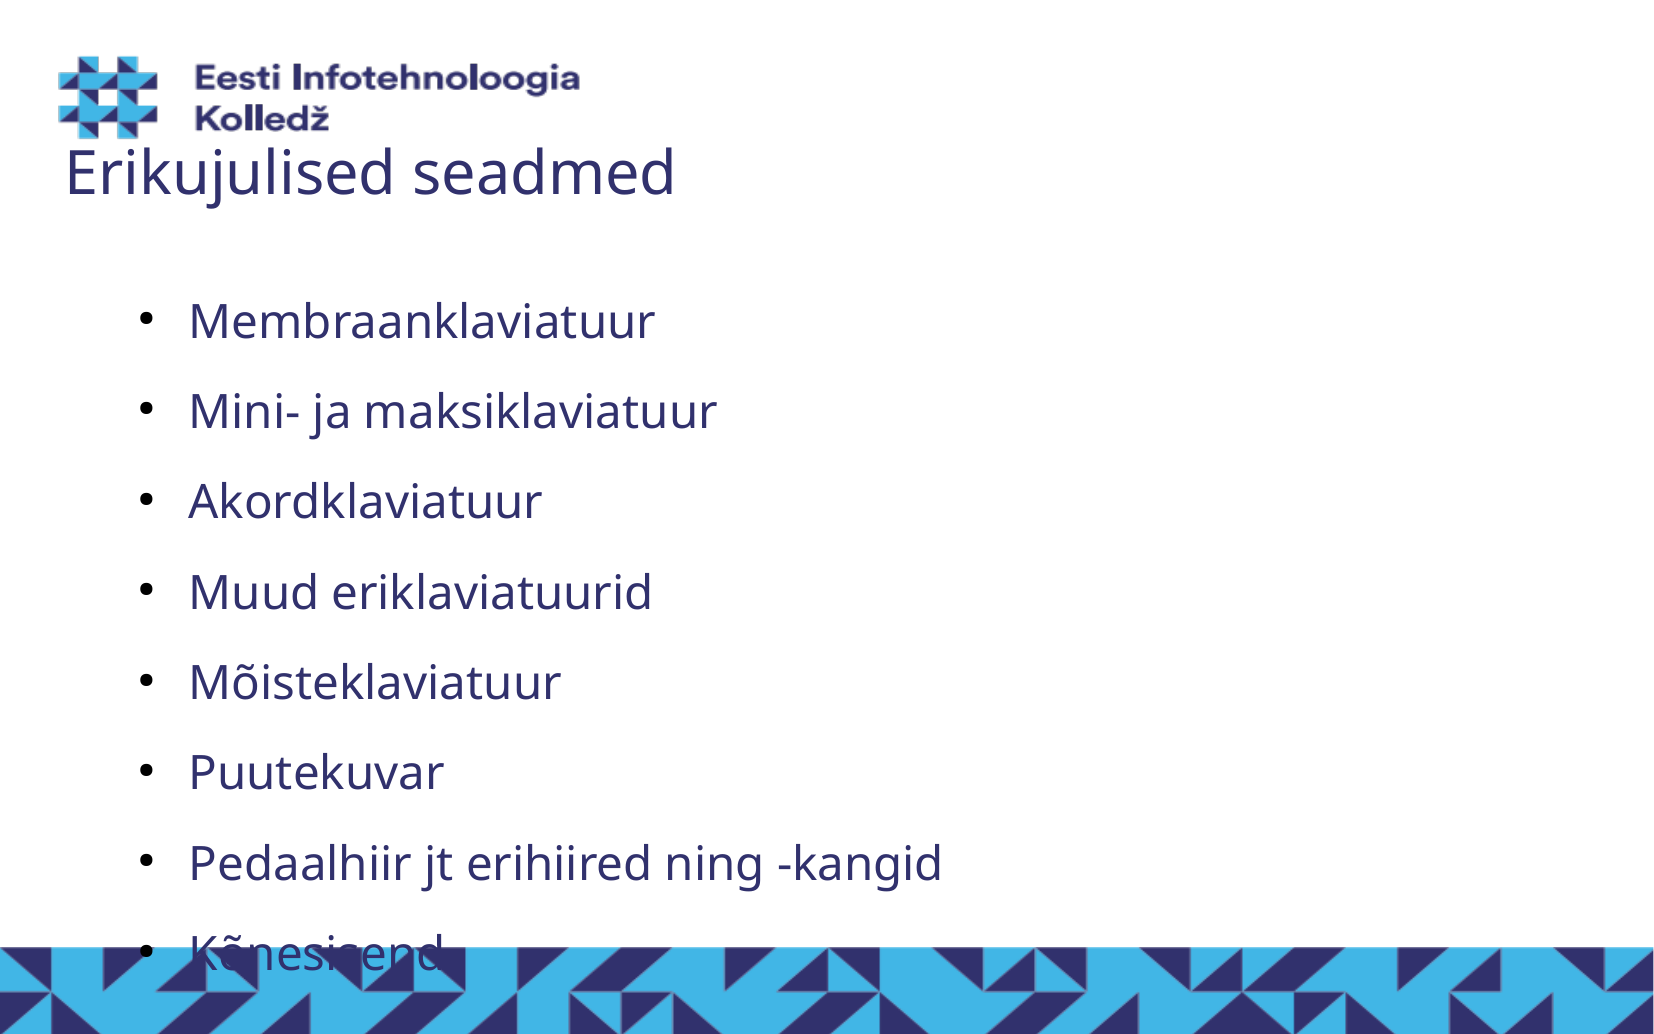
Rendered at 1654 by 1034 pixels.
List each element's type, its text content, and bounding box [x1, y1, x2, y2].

list Membraanklaviatuur Mini- ja maksiklaviatuur Akordklaviatuur Muud eriklaviatuurid Mõisteklaviatuur Puutekuvar Pedaalhiir jt erihiired ning -kangid Kõnesisend [121, 287, 1533, 986]
title Erikujulised seadmed [64, 85, 1201, 258]
